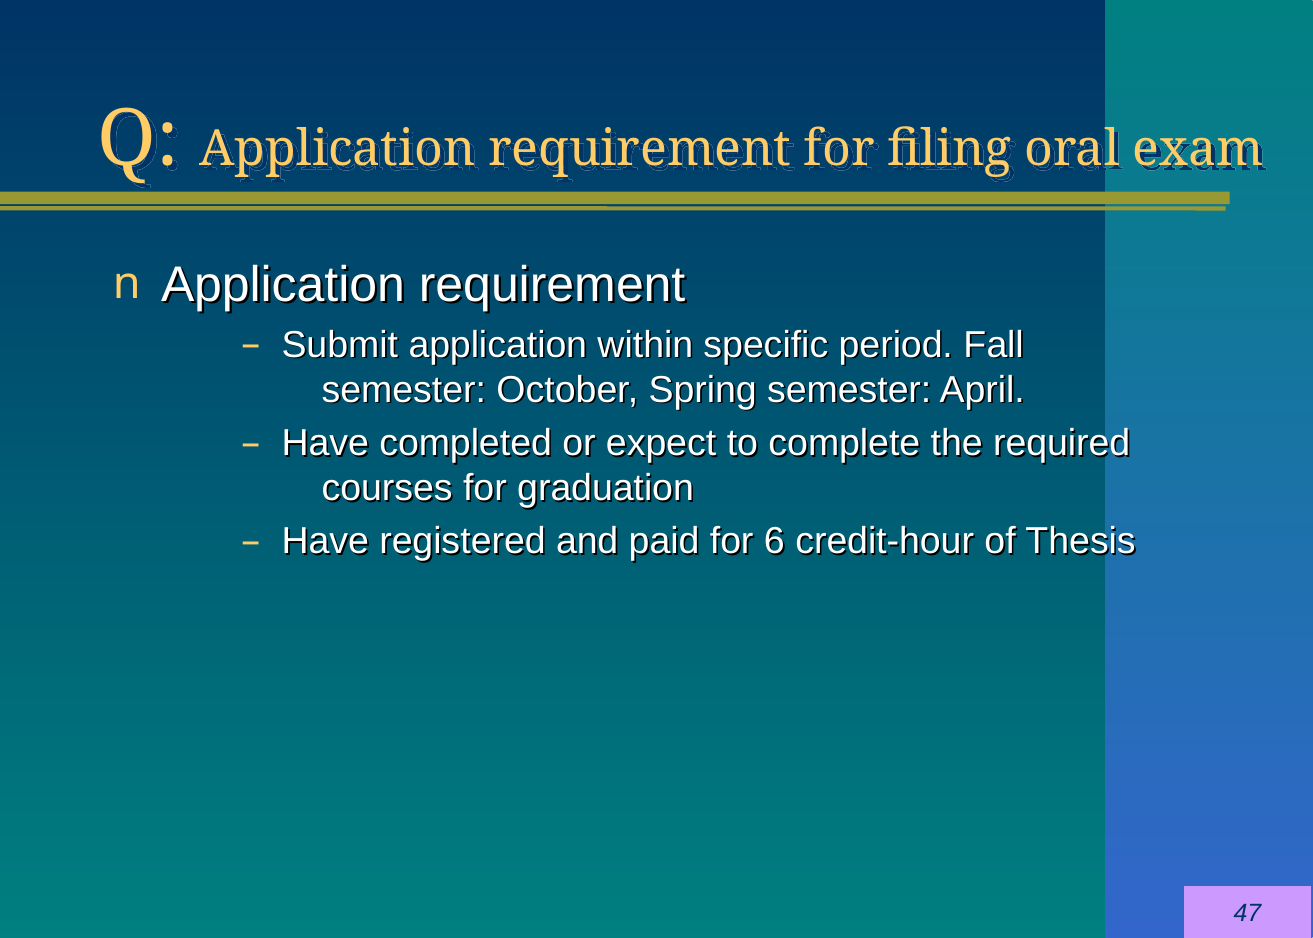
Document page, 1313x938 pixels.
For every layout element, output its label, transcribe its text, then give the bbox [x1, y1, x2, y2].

list Application requirement Submit application within specific period. Fall semester: October, Spring semester: April. Have completed or expect to complete the required courses for graduation Have registered and paid for 6 credit-hour of Thesis [99, 244, 1201, 844]
text_box 47 [1185, 887, 1310, 937]
text_box [1105, 0, 1313, 938]
title Q: Application requirement for filing oral exam [84, 36, 1280, 188]
